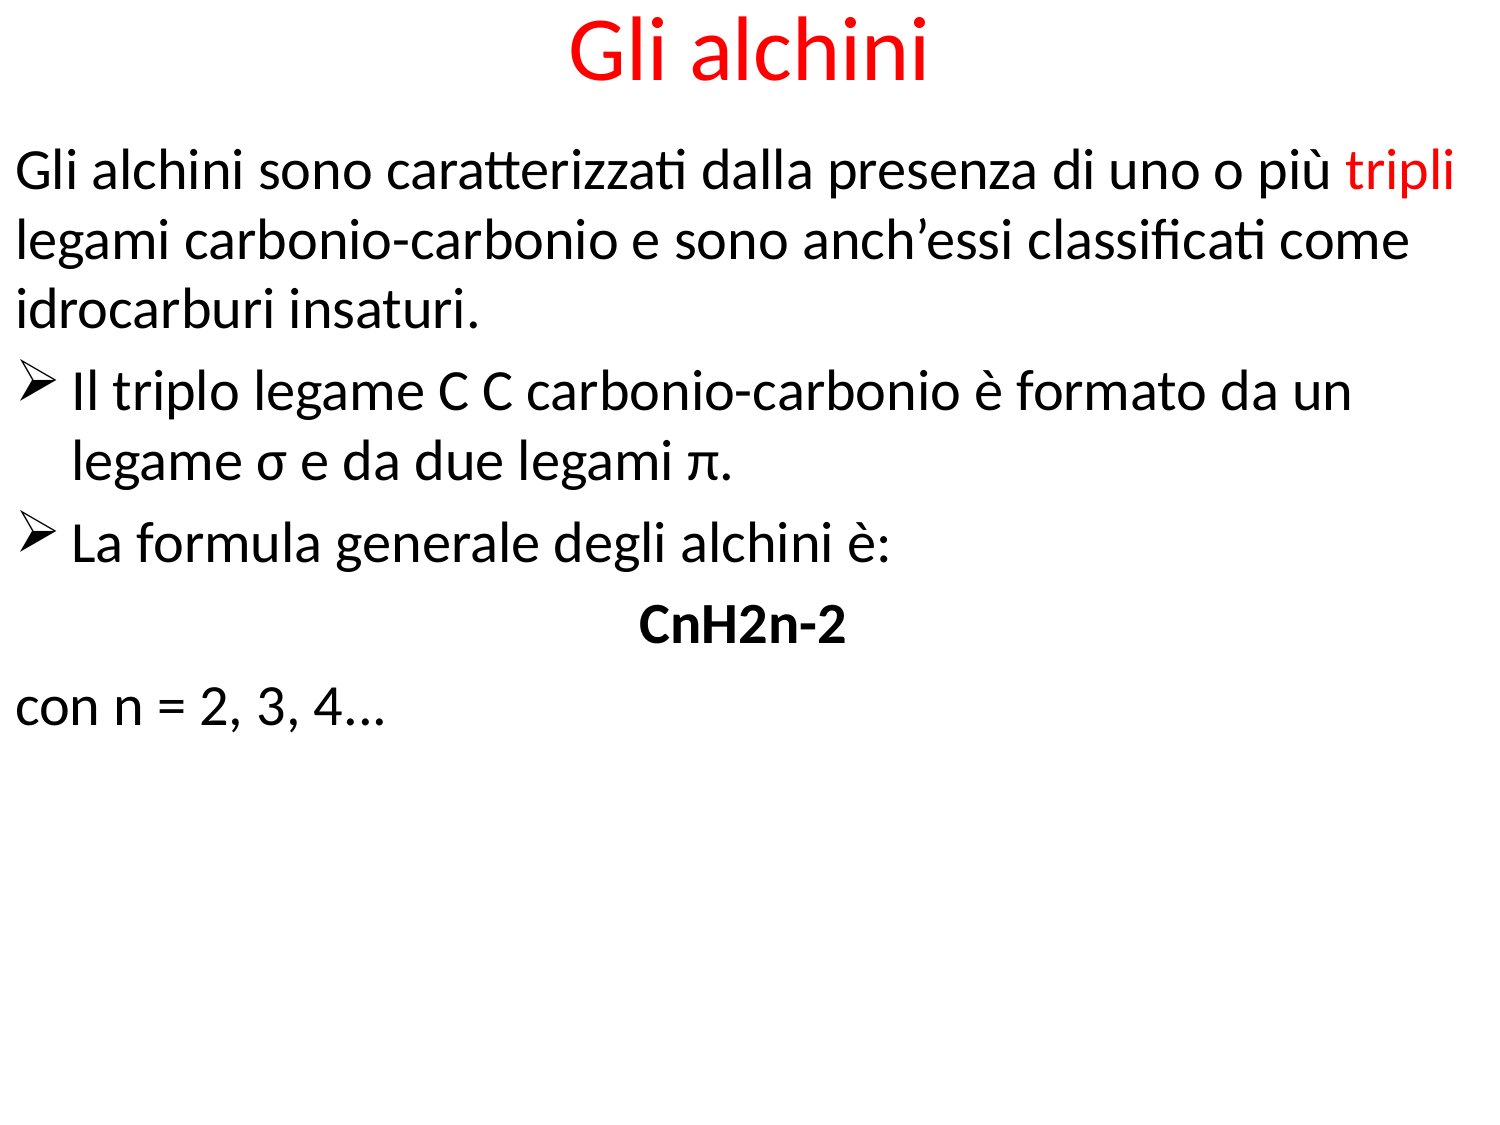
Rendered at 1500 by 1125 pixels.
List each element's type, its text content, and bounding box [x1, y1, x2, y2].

list Gli alchini sono caratterizzati dalla presenza di uno o più tripli legami carbonio-carbonio e sono anch’essi classificati come idrocarburi insaturi. Il triplo legame C C carbonio-carbonio è formato da un legame σ e da due legami π. La formula generale degli alchini è: CnH2n-2 con n = 2, 3, 4... [0, 123, 1500, 866]
title Gli alchini [75, 0, 1425, 121]
